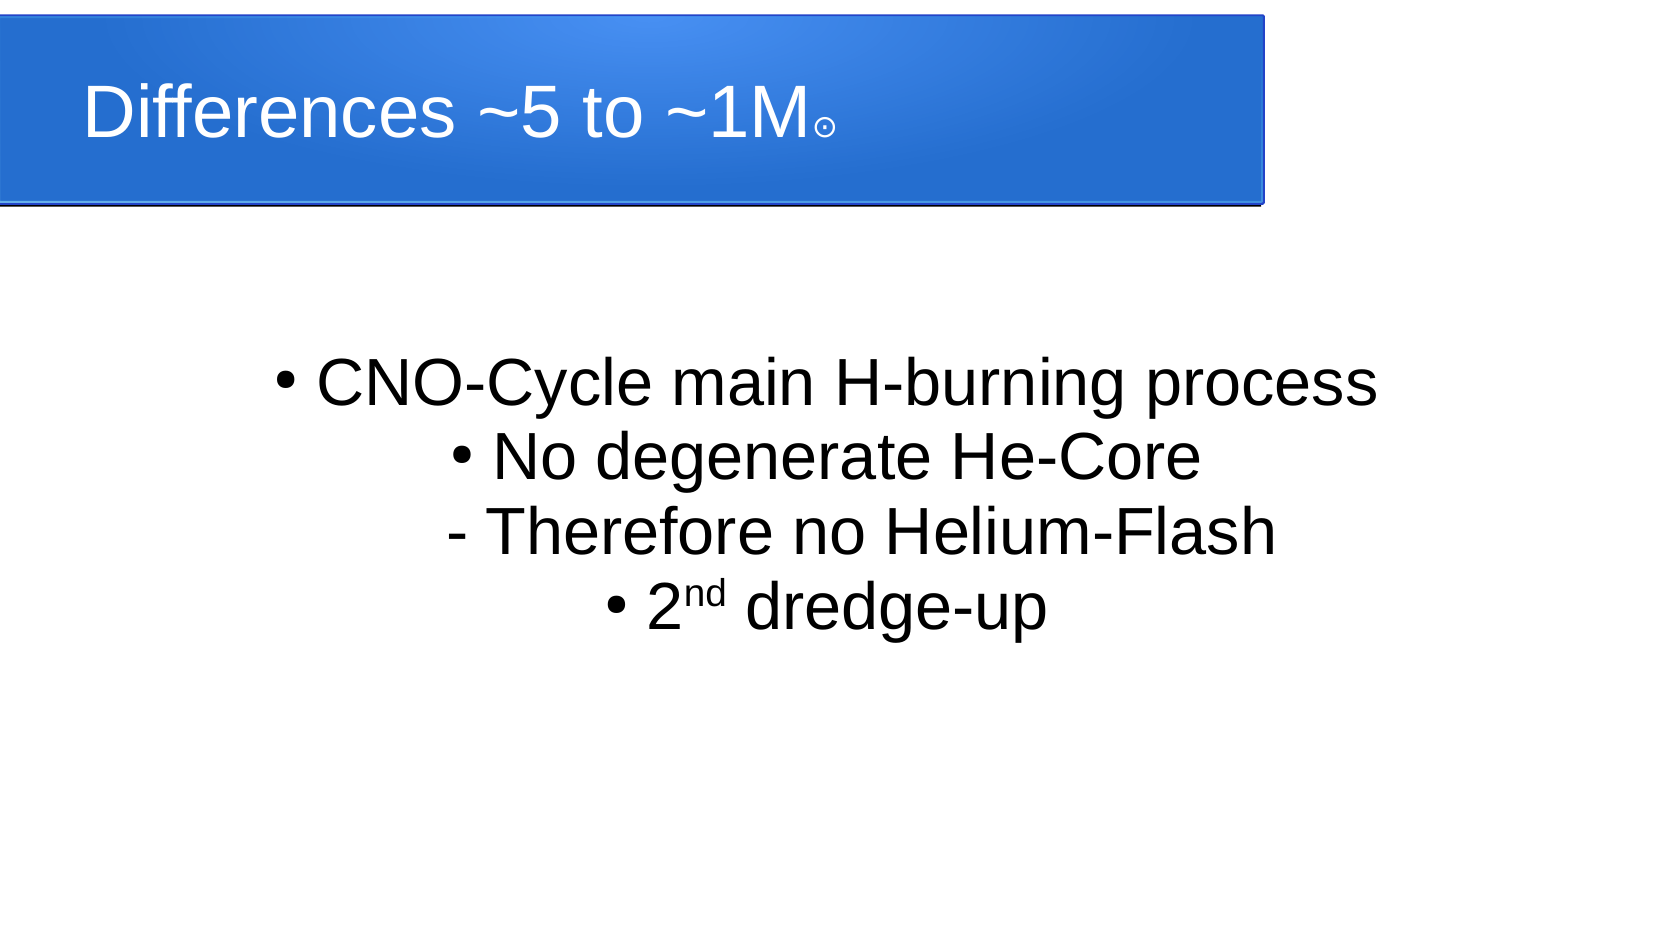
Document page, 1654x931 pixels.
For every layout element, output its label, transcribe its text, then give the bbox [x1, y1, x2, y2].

title Differences ~5 to ~1M⊙ [82, 35, 1235, 189]
subtitle CNO-Cycle main H-burning process No degenerate He-Core - Therefore no Helium-Flash 2nd dredge-up [82, 224, 1571, 764]
